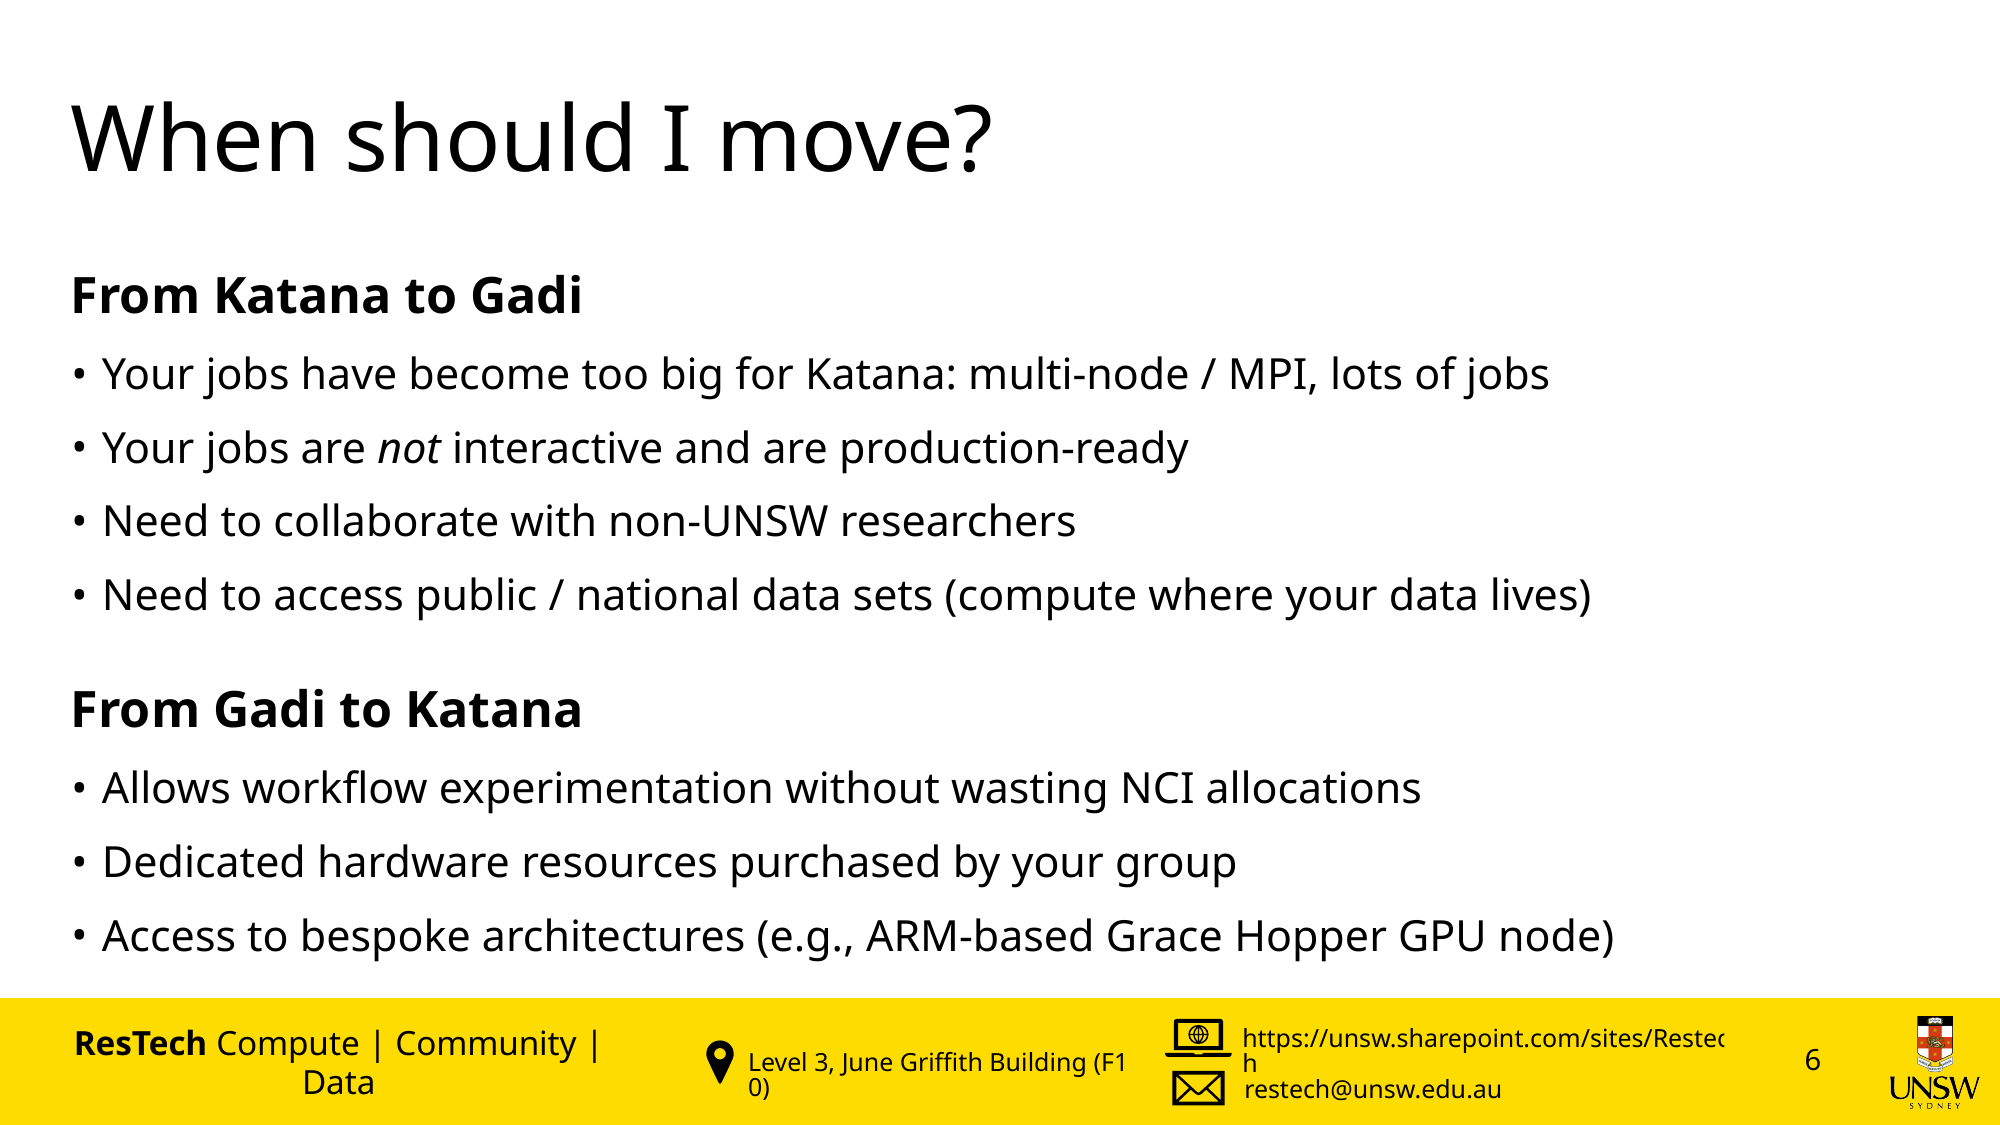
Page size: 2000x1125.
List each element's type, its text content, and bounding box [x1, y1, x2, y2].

list From Katana to Gadi Your jobs have become too big for Katana: multi-node / MPI, lots of jobs Your jobs are not interactive and are production-ready Need to collaborate with non-UNSW researchers Need to access public / national data sets (compute where your data lives) From Gadi to Katana Allows workflow experimentation without wasting NCI allocations Dedicated hardware resources purchased by your group Access to bespoke architectures (e.g., ARM-based Grace Hopper GPU node) [70, 259, 1926, 969]
picture [1890, 1016, 1980, 1109]
title When should I move? [70, 41, 1926, 231]
